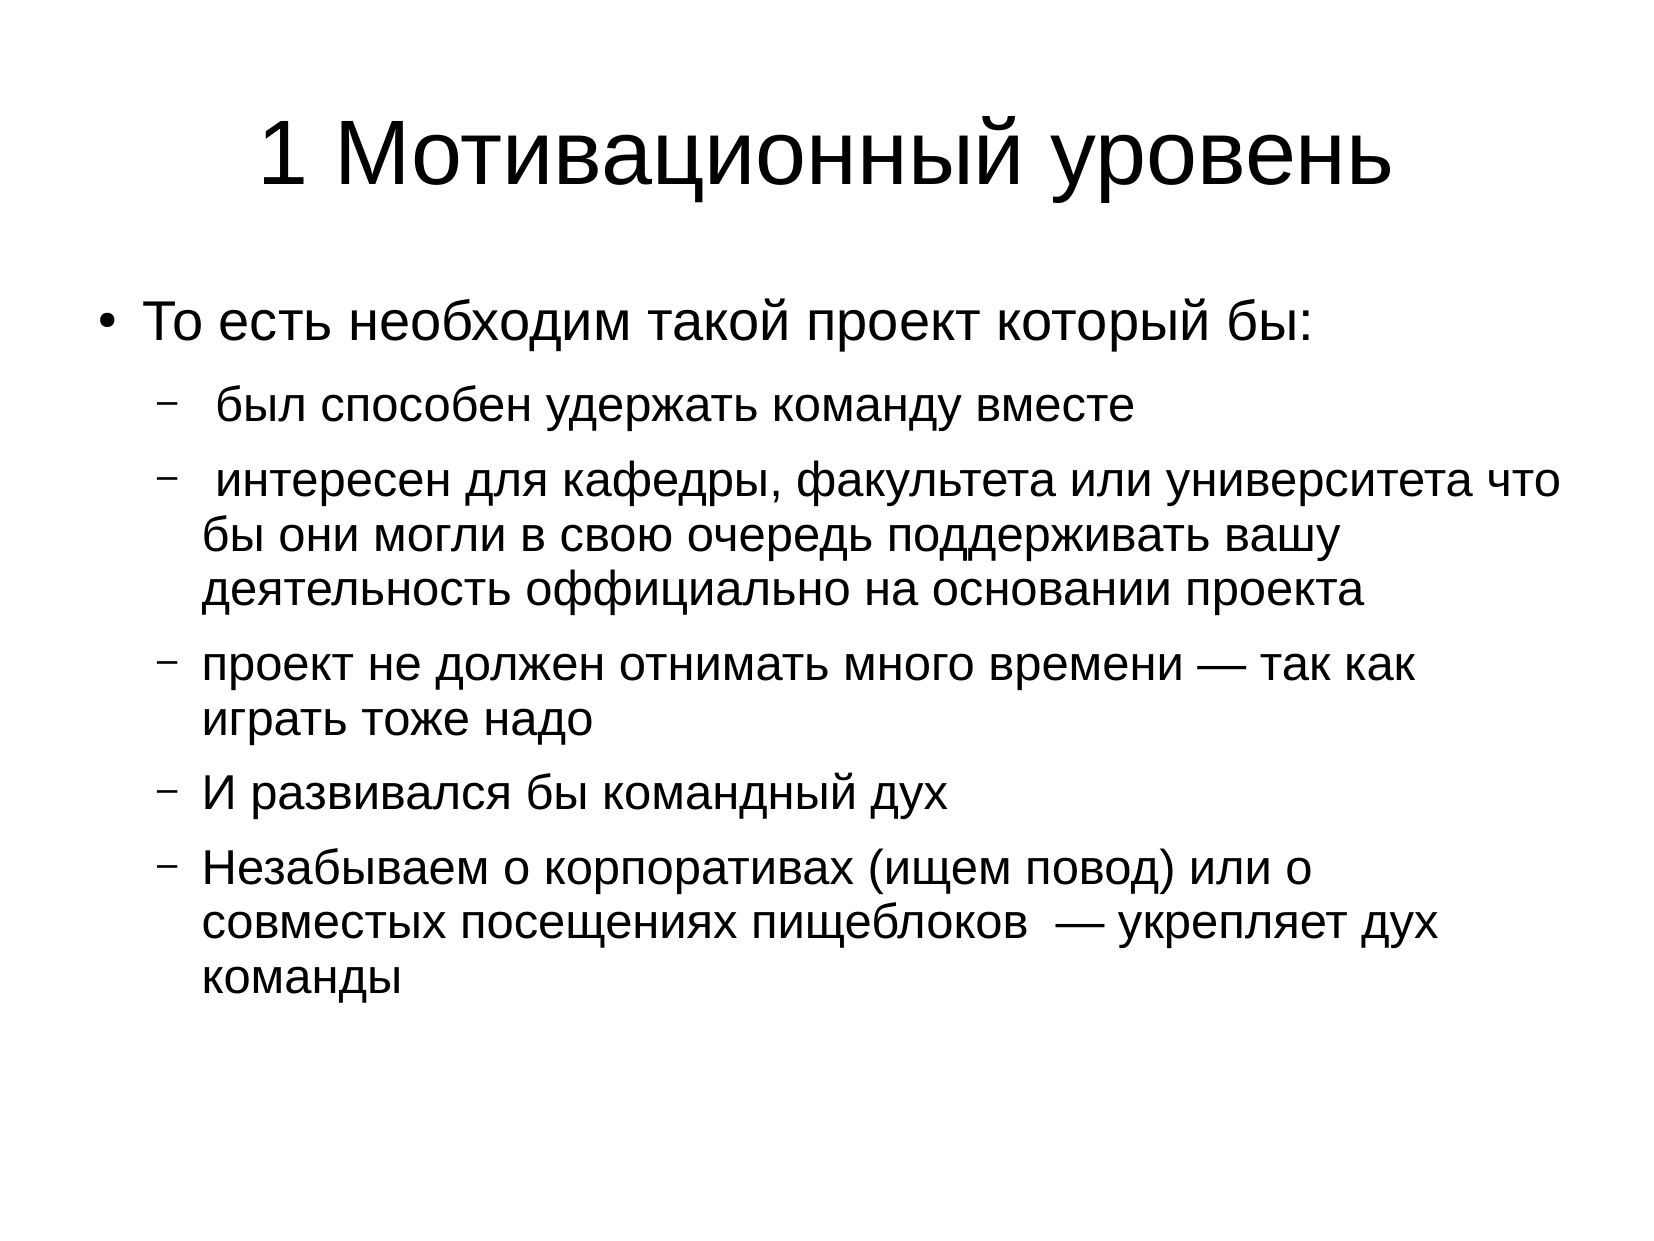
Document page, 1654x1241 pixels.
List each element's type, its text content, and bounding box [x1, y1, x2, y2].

list То есть необходим такой проект который бы: был способен удержать команду вместе интересен для кафедры, факультета или университета что бы они могли в свою очередь поддерживать вашу деятельность оффициально на основании проекта проект не должен отнимать много времени — так как играть тоже надо И развивался бы командный дух Незабываем о корпоративах (ищем повод) или о совместых посещениях пищеблоков — укрепляет дух команды [82, 290, 1571, 1010]
title 1 Мотивационный уровень [82, 49, 1571, 257]
